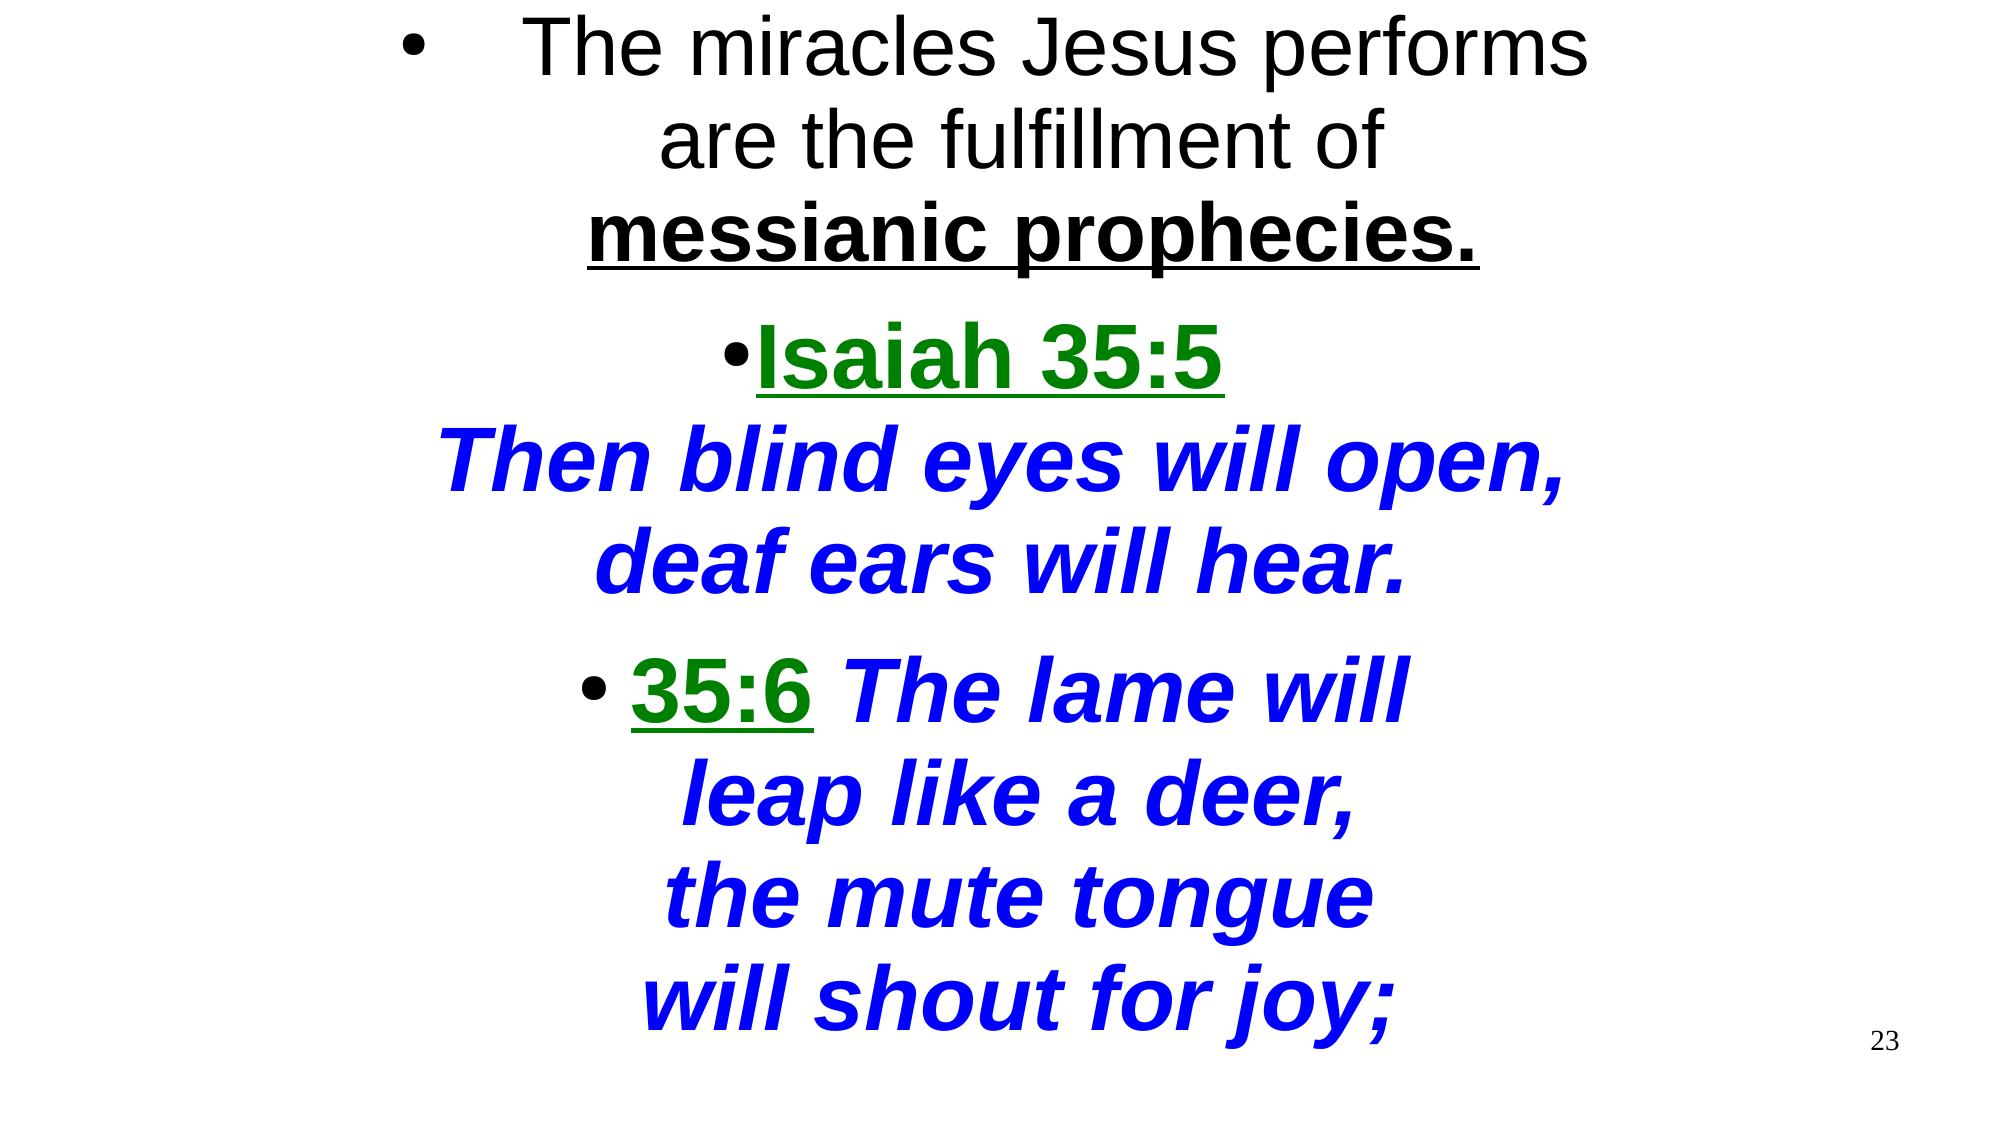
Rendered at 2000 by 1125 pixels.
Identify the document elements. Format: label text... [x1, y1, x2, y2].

list The miracles Jesus performs are the fulfillment of messianic prophecies. Isaiah 35:5 Then blind eyes will open, deaf ears will hear. 35:6 The lame will leap like a deer, the mute tongue will shout for joy; [0, 0, 1996, 1123]
